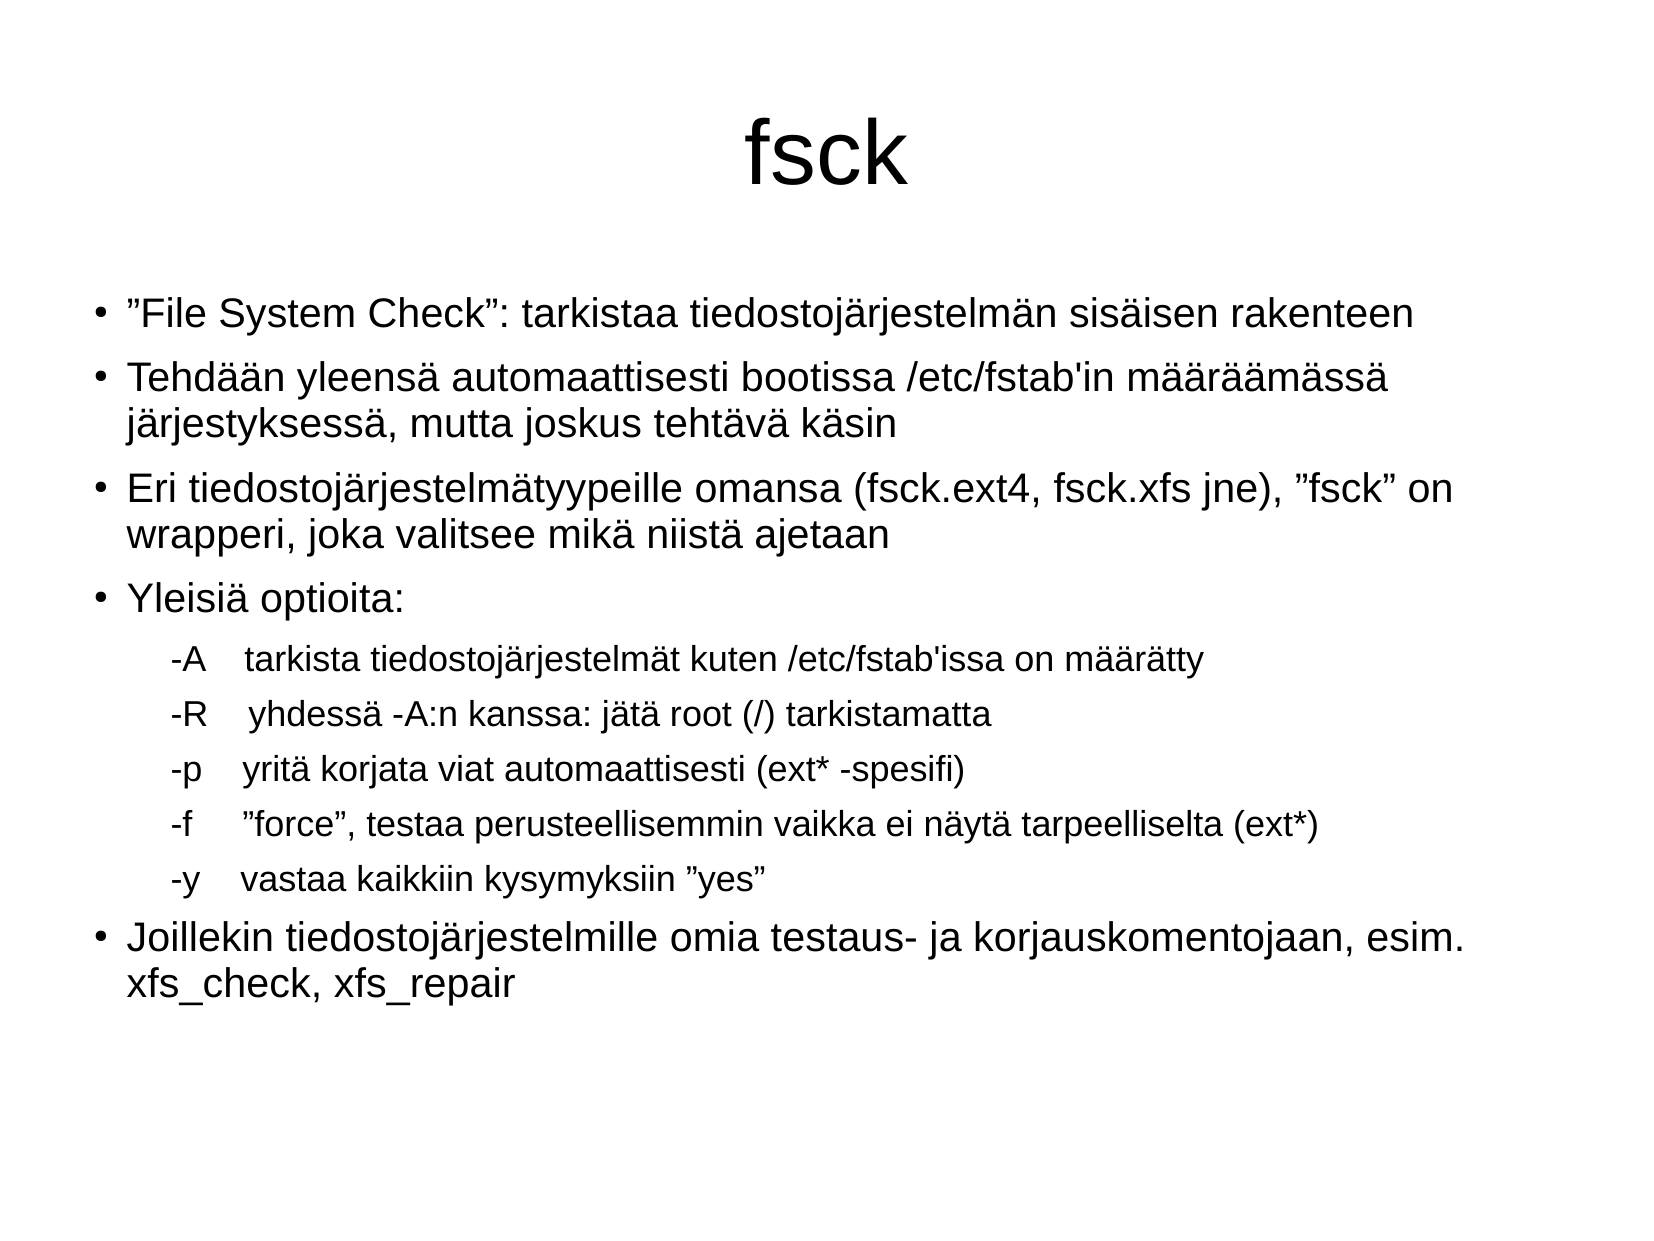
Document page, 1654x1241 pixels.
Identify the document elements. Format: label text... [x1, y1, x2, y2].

title fsck [82, 49, 1571, 257]
list ”File System Check”: tarkistaa tiedostojärjestelmän sisäisen rakenteen Tehdään yleensä automaattisesti bootissa /etc/fstab'in määräämässä järjestyksessä, mutta joskus tehtävä käsin Eri tiedostojärjestelmätyypeille omansa (fsck.ext4, fsck.xfs jne), ”fsck” on wrapperi, joka valitsee mikä niistä ajetaan Yleisiä optioita: -A tarkista tiedostojärjestelmät kuten /etc/fstab'issa on määrätty -R yhdessä -A:n kanssa: jätä root (/) tarkistamatta -p yritä korjata viat automaattisesti (ext* -spesifi) -f ”force”, testaa perusteellisemmin vaikka ei näytä tarpeelliselta (ext*) -y vastaa kaikkiin kysymyksiin ”yes” Joillekin tiedostojärjestelmille omia testaus- ja korjauskomentojaan, esim. xfs_check, xfs_repair [82, 290, 1571, 1010]
